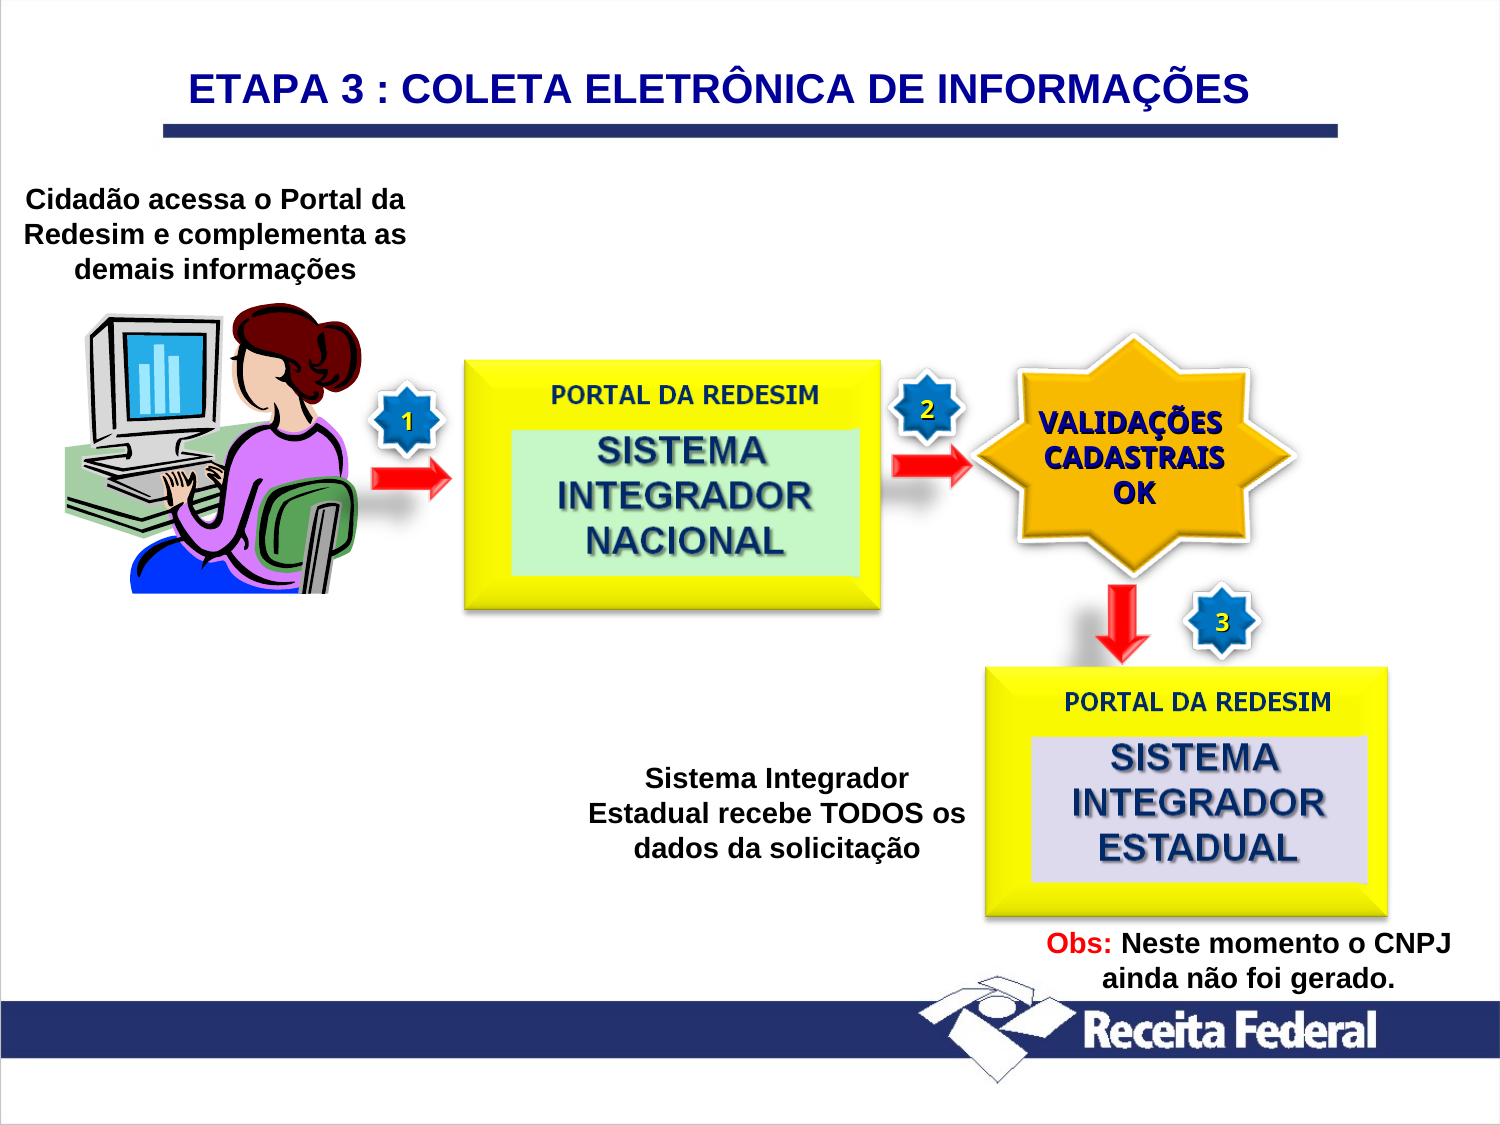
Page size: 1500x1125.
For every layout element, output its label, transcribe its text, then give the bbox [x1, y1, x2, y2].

text_box Obs: Neste momento o CNPJ ainda não foi gerado. [998, 916, 1500, 1003]
text_box VALIDAÇÕES CADASTRAIS OK [1023, 374, 1245, 538]
picture [0, 0, 1500, 1125]
text_box 3 [1197, 596, 1248, 646]
text_box ETAPA 3 : COLETA ELETRÔNICA DE INFORMAÇÕES [0, 54, 1450, 121]
text_box Cidadão acessa o Portal da Redesim e complementa as demais informações [0, 172, 431, 293]
text_box 2 [902, 384, 952, 434]
text_box Sistema Integrador Estadual recebe TODOS os dados da solicitação [572, 751, 976, 872]
text_box 1 [382, 396, 433, 445]
